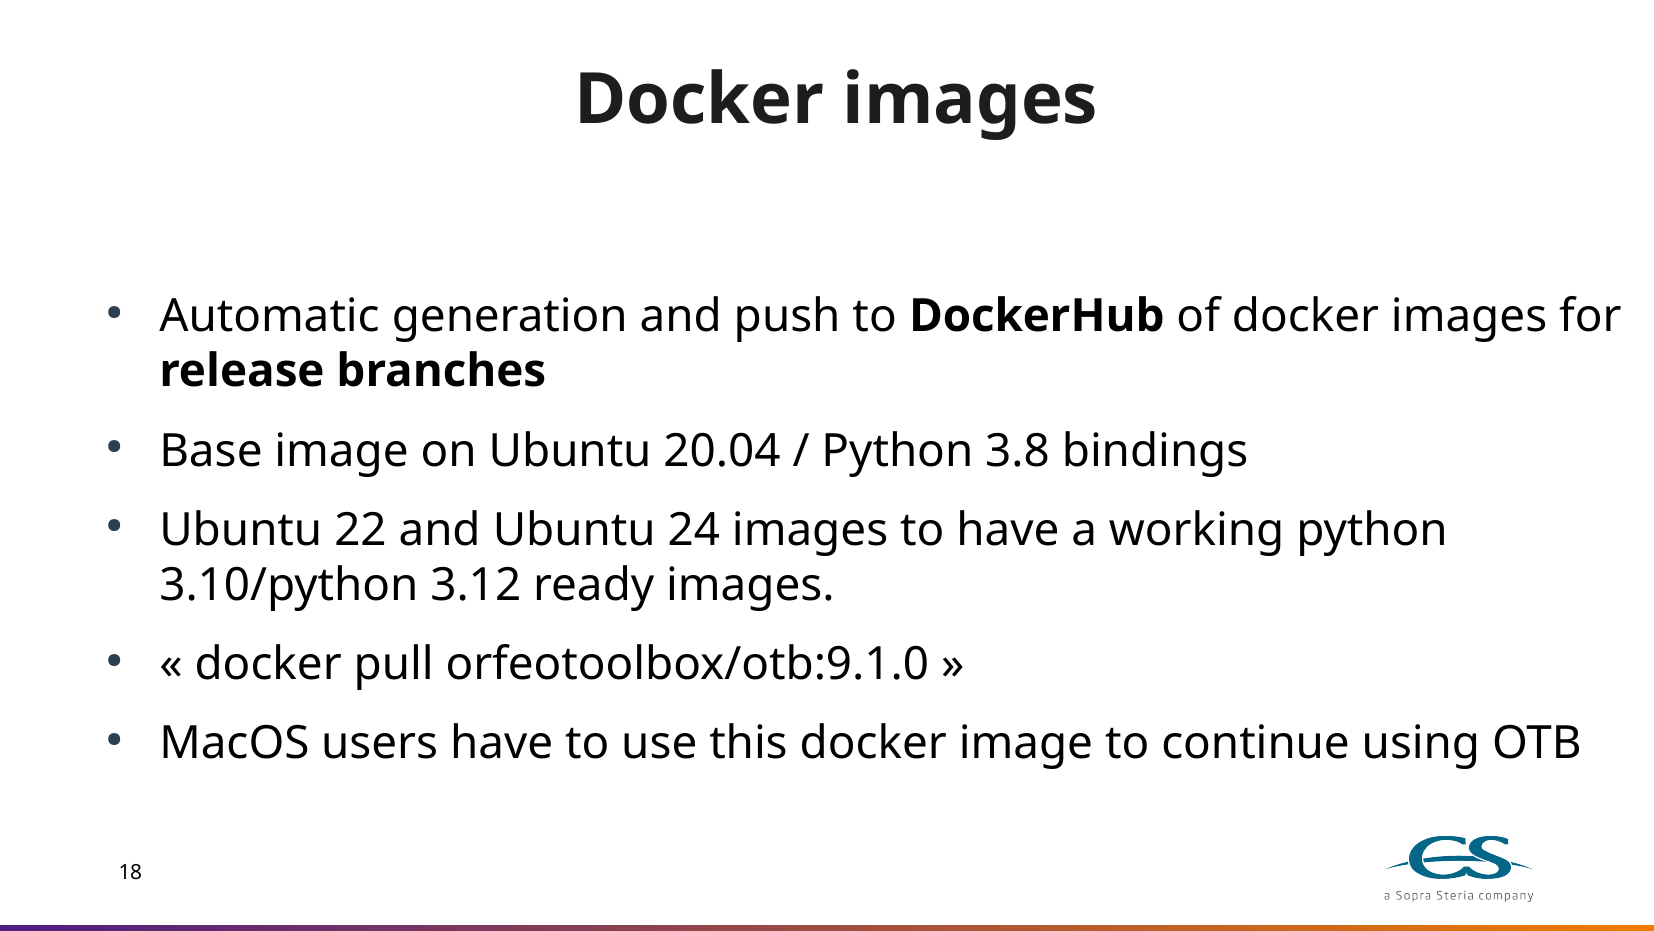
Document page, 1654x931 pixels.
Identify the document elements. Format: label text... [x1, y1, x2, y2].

picture [1363, 827, 1555, 921]
list Automatic generation and push to DockerHub of docker images for release branches Base image on Ubuntu 20.04 / Python 3.8 bindings Ubuntu 22 and Ubuntu 24 images to have a working python 3.10/python 3.12 ready images. « docker pull orfeotoolbox/otb:9.1.0 » MacOS users have to use this docker image to continue using OTB [88, 206, 1625, 827]
title Docker images [118, 62, 1555, 126]
